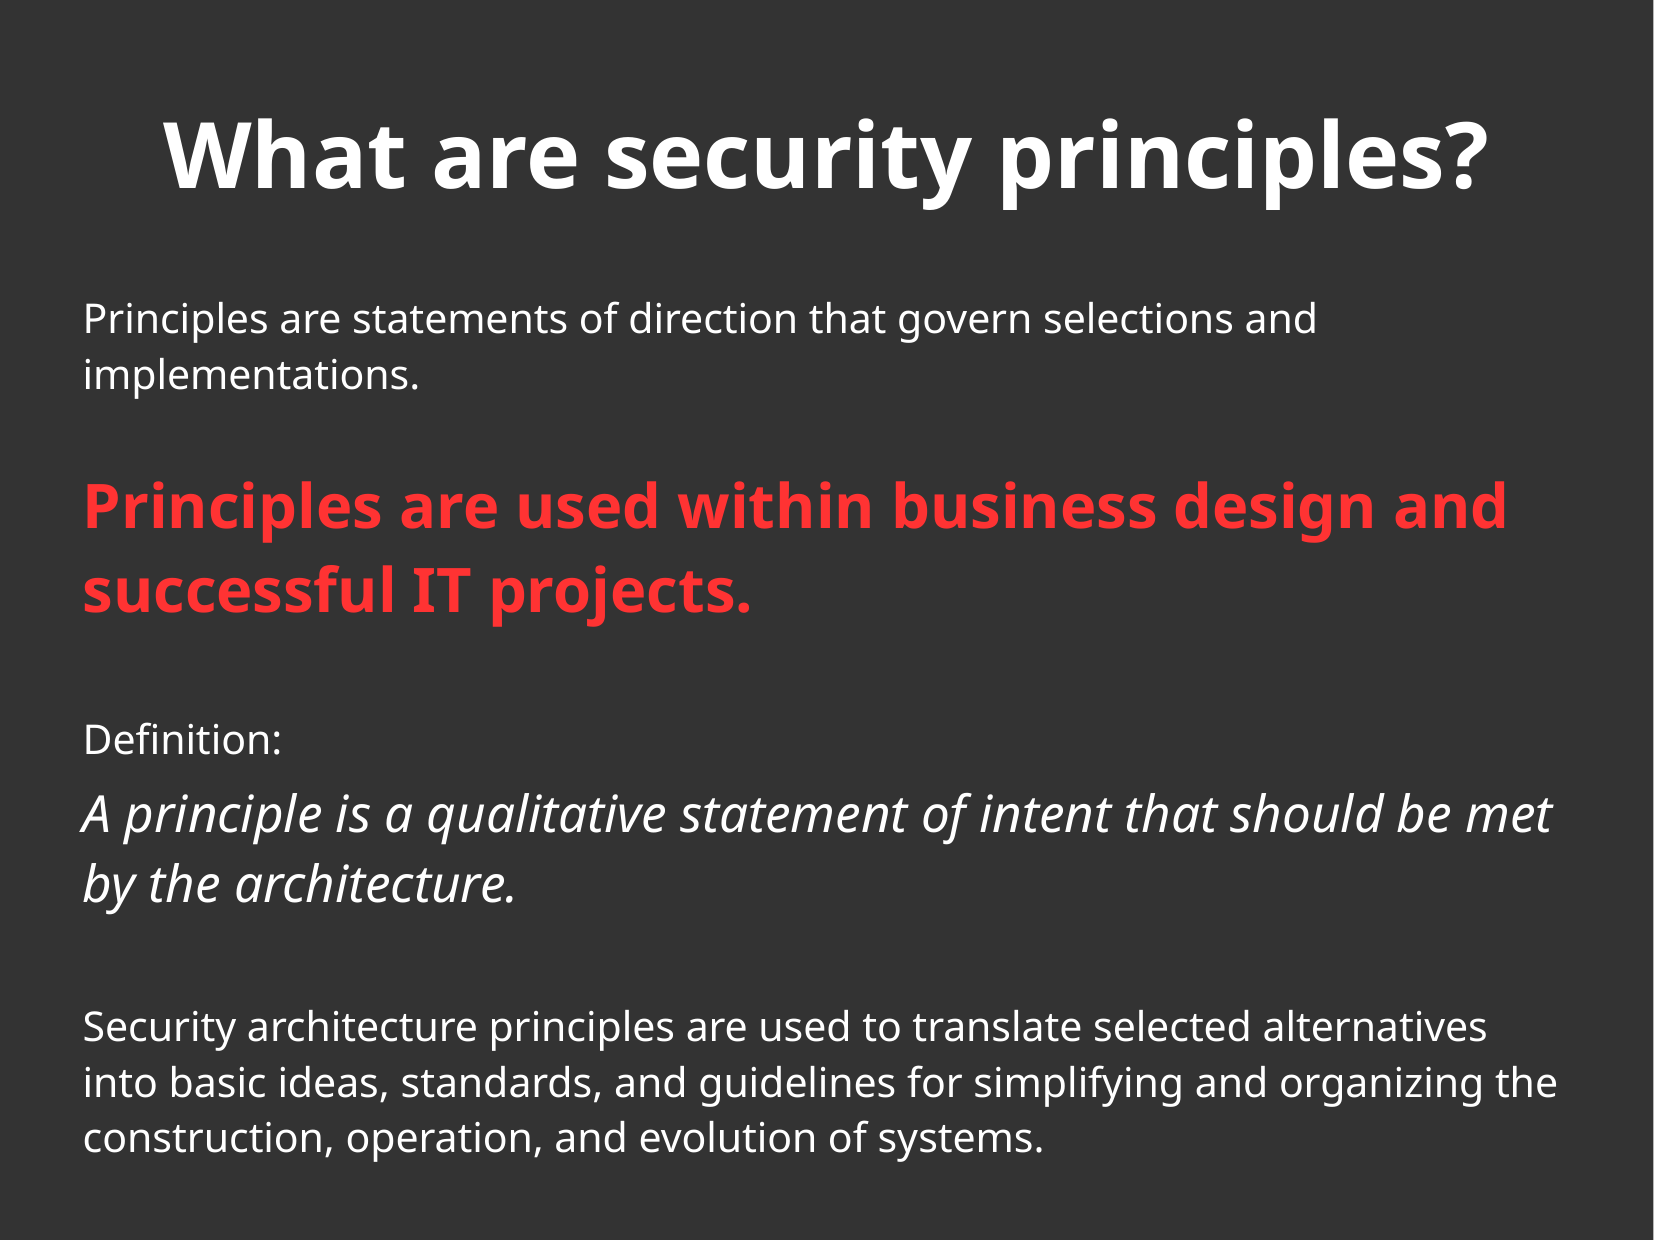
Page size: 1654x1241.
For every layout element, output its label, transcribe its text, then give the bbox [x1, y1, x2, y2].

list Principles are statements of direction that govern selections and implementations. Principles are used within business design and successful IT projects. Definition: A principle is a qualitative statement of intent that should be met by the architecture. Security architecture principles are used to translate selected alternatives into basic ideas, standards, and guidelines for simplifying and organizing the construction, operation, and evolution of systems. [82, 290, 1571, 1170]
title What are security principles? [82, 49, 1571, 257]
